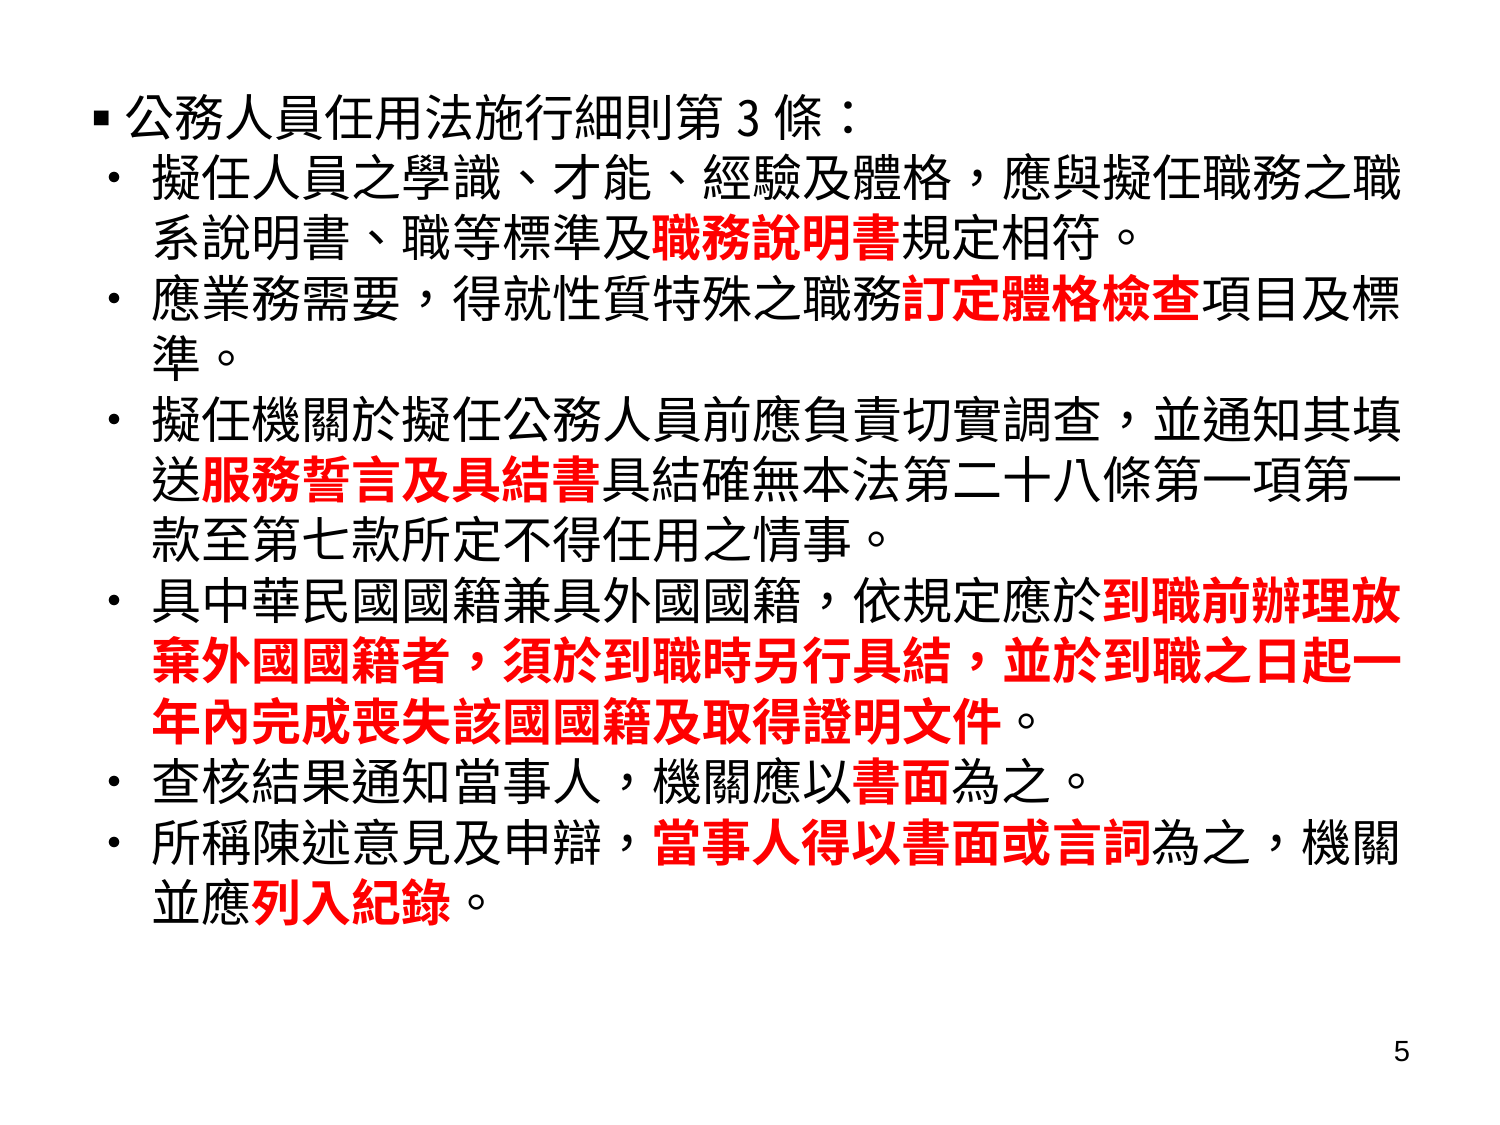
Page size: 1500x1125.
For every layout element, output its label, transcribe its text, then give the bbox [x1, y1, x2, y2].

list 公務人員任用法施行細則第3條： •擬任人員之學識、才能、經驗及體格，應與擬任職務之職 系說明書、職等標準及職務說明書規定相符。 •應業務需要，得就性質特殊之職務訂定體格檢查項目及標 準。 •擬任機關於擬任公務人員前應負責切實調查，並通知其填 送服務誓言及具結書具結確無本法第二十八條第一項第一 款至第七款所定不得任用之情事。 •具中華民國國籍兼具外國國籍，依規定應於到職前辦理放 棄外國國籍者，須於到職時另行具結，並於到職之日起一 年內完成喪失該國國籍及取得證明文件。 •查核結果通知當事人，機關應以書面為之。 •所稱陳述意見及申辯，當事人得以書面或言詞為之，機關 並應列入紀錄。 [75, 90, 1426, 1005]
